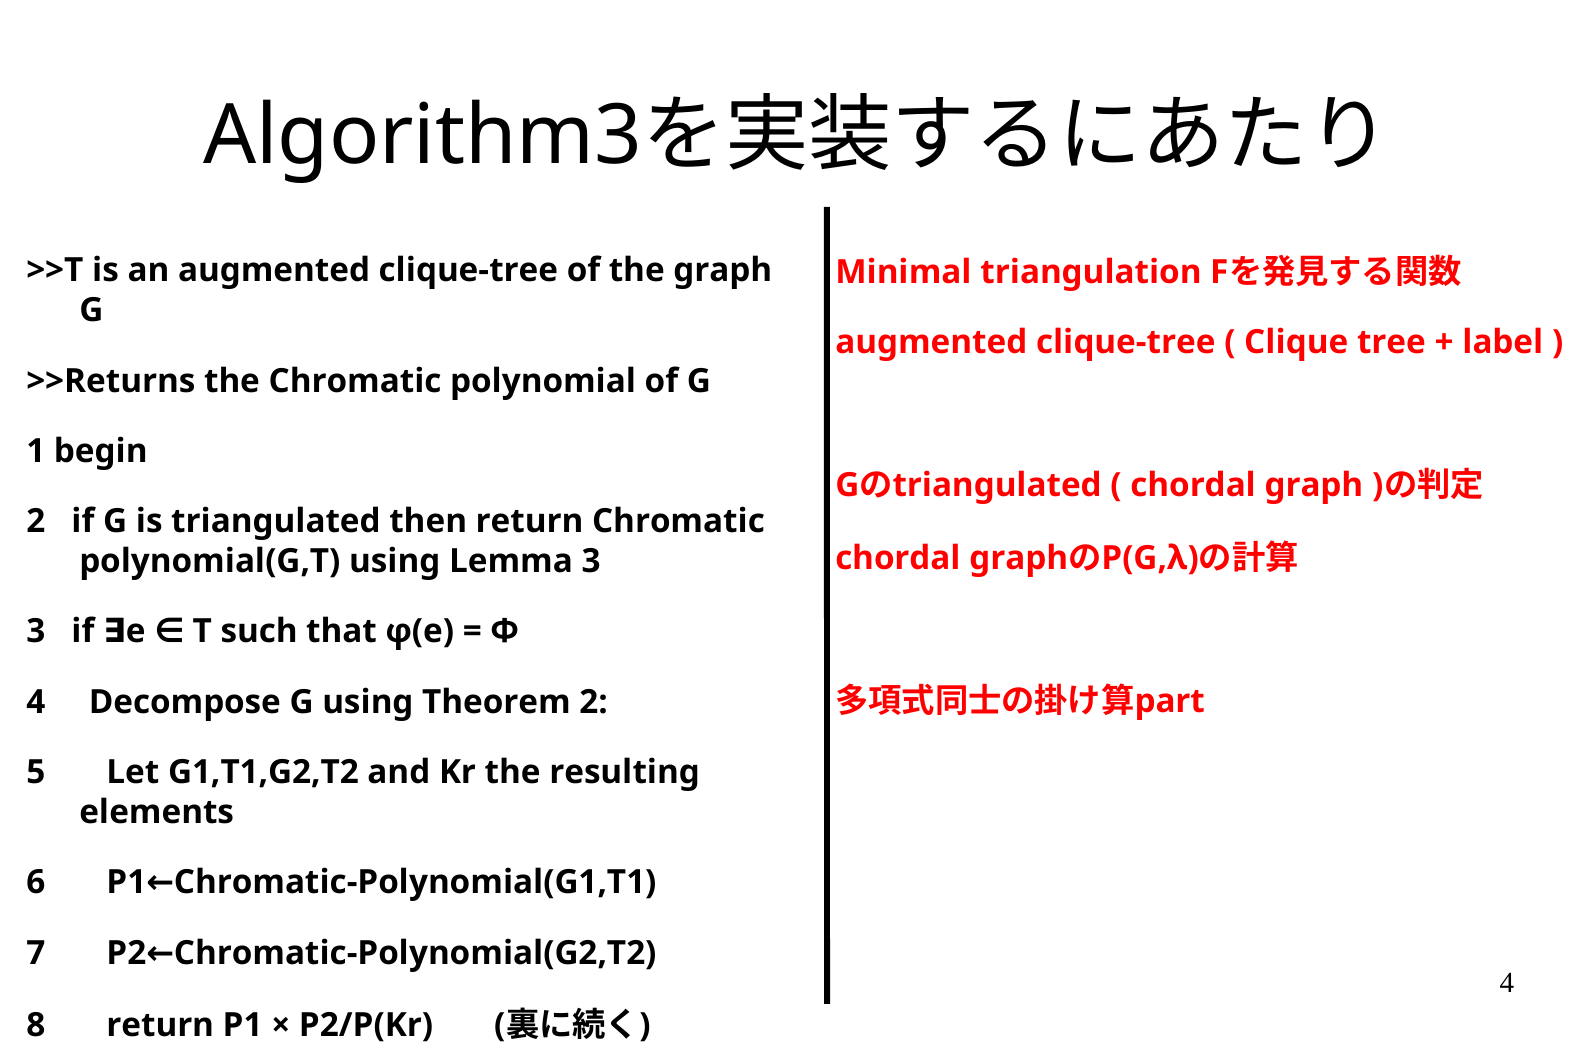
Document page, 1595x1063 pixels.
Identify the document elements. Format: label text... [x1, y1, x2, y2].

text_box <番号> [1143, 968, 1515, 1042]
text_box Minimal triangulation Fを発見する関数 augmented clique-tree ( Clique tree + label )‏ Gのtriangulated ( chordal graph )の判定 chordal graphのP(G,λ)の計算 多項式同士の掛け算part [817, 248, 1595, 951]
text_box >>T is an augmented clique-tree of the graph G >>Returns the Chromatic polynomial of G 1 begin 2 if G is triangulated then return Chromatic polynomial(G,T) using Lemma 3 3 if ∃e ∈ T such that φ(e) = Φ 4 Decompose G using Theorem 2: 5 Let G1,T1,G2,T2 and Kr the resulting elements 6 P1←Chromatic-Polynomial(G1,T1)‏ 7 P2←Chromatic-Polynomial(G2,T2)‏ 8 return P1 × P2/P(Kr) (裏に続く)‏ [8, 248, 798, 951]
text_box Algorithm3を実装するにあたり [79, 42, 1515, 221]
